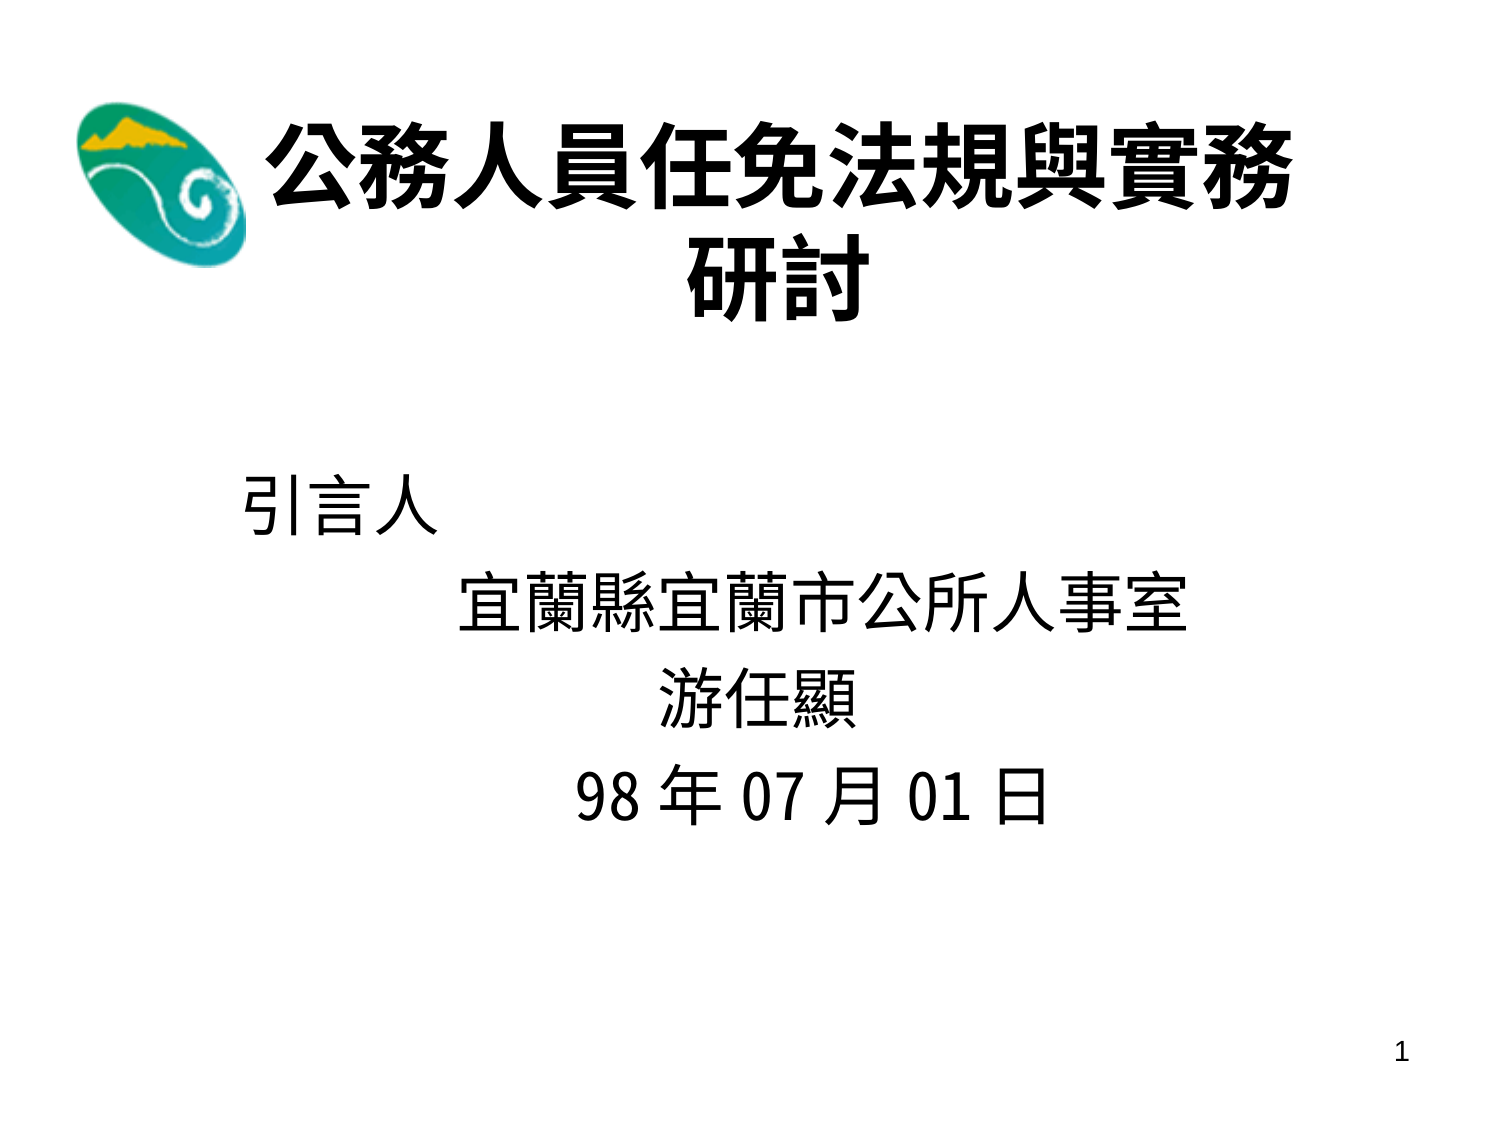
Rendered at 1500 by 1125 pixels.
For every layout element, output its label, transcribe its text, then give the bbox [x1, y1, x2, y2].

subtitle 引言人 宜蘭縣宜蘭市公所人事室 游任顯 98年07月01日 [225, 456, 1276, 925]
picture [76, 101, 246, 268]
title 公務人員任免法規與實務研討 [230, 101, 1329, 339]
